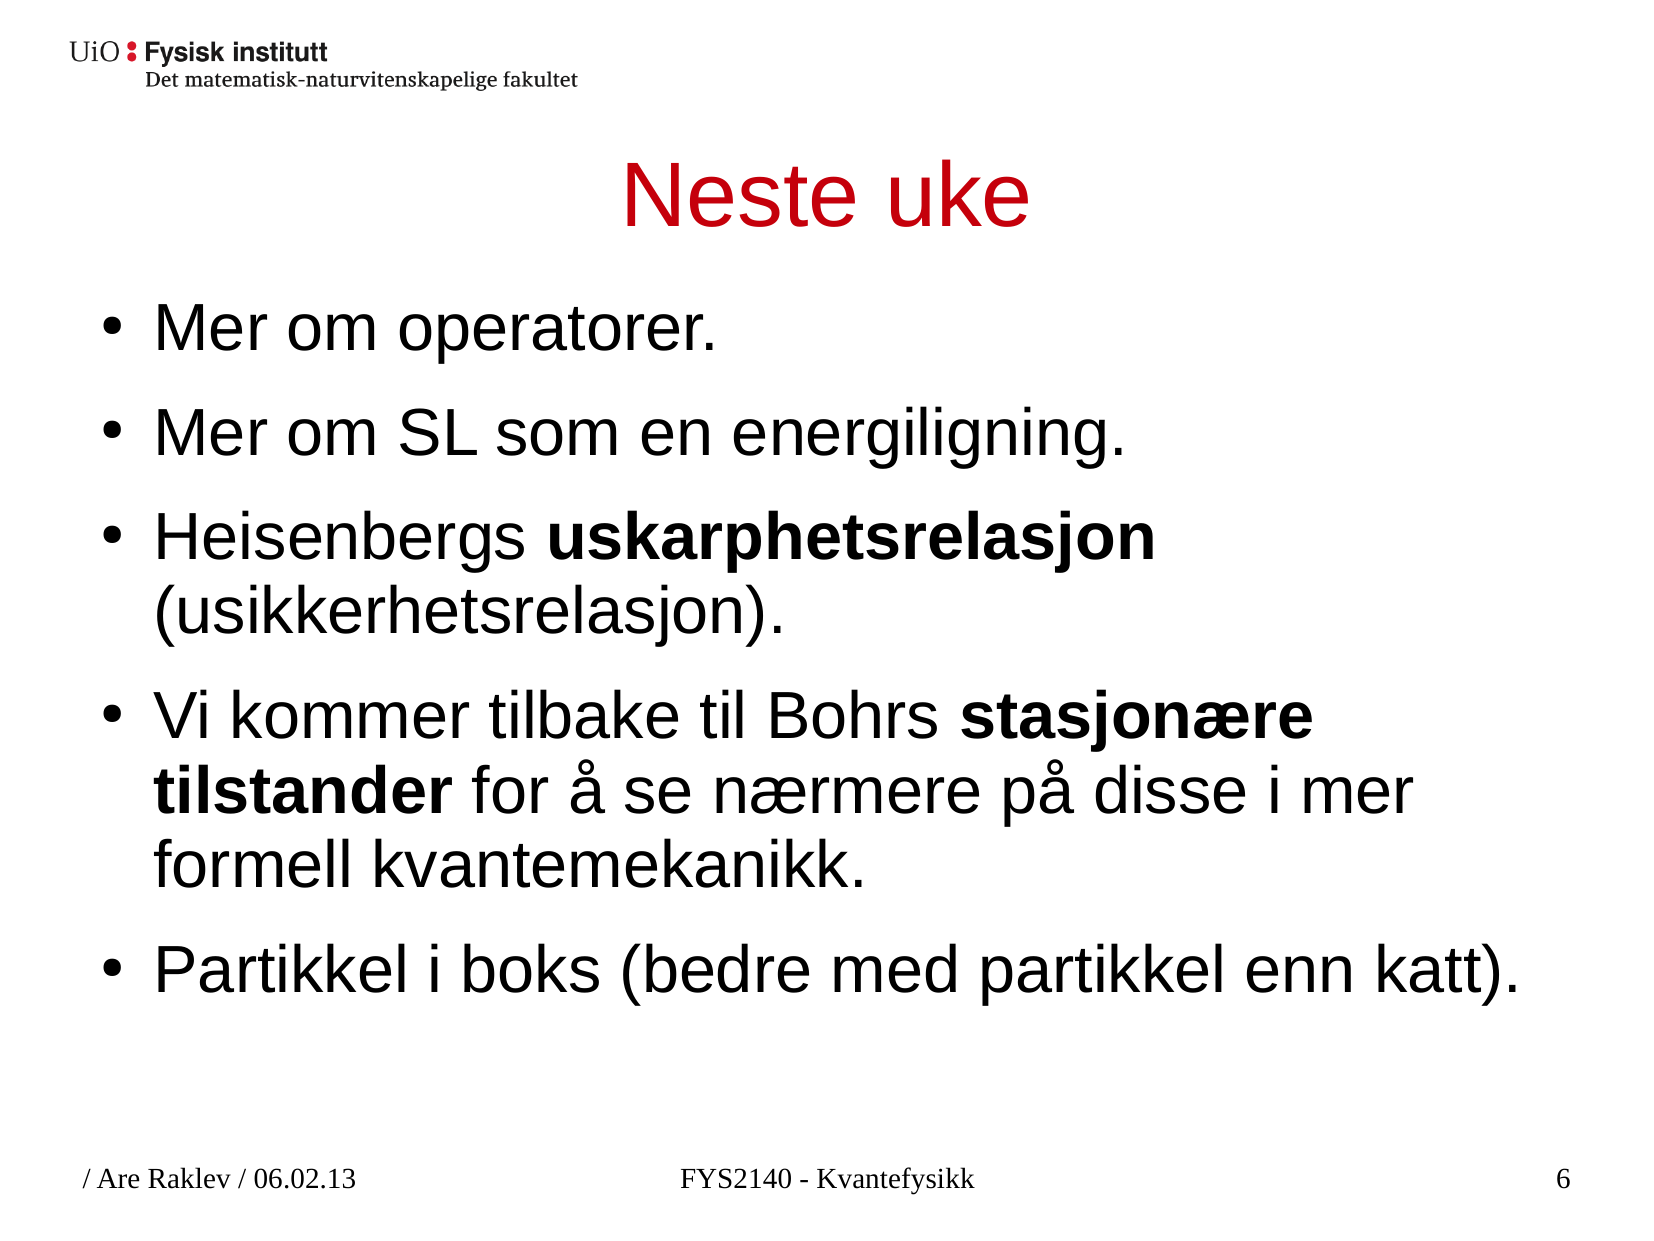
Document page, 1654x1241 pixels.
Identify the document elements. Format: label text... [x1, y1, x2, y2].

list Mer om operatorer. Mer om SL som en energiligning. Heisenbergs uskarphetsrelasjon (usikkerhetsrelasjon). Vi kommer tilbake til Bohrs stasjonære tilstander for å se nærmere på disse i mer formell kvantemekanikk. Partikkel i boks (bedre med partikkel enn katt). [82, 290, 1538, 1088]
title Neste uke [82, 90, 1571, 298]
picture [68, 37, 581, 93]
